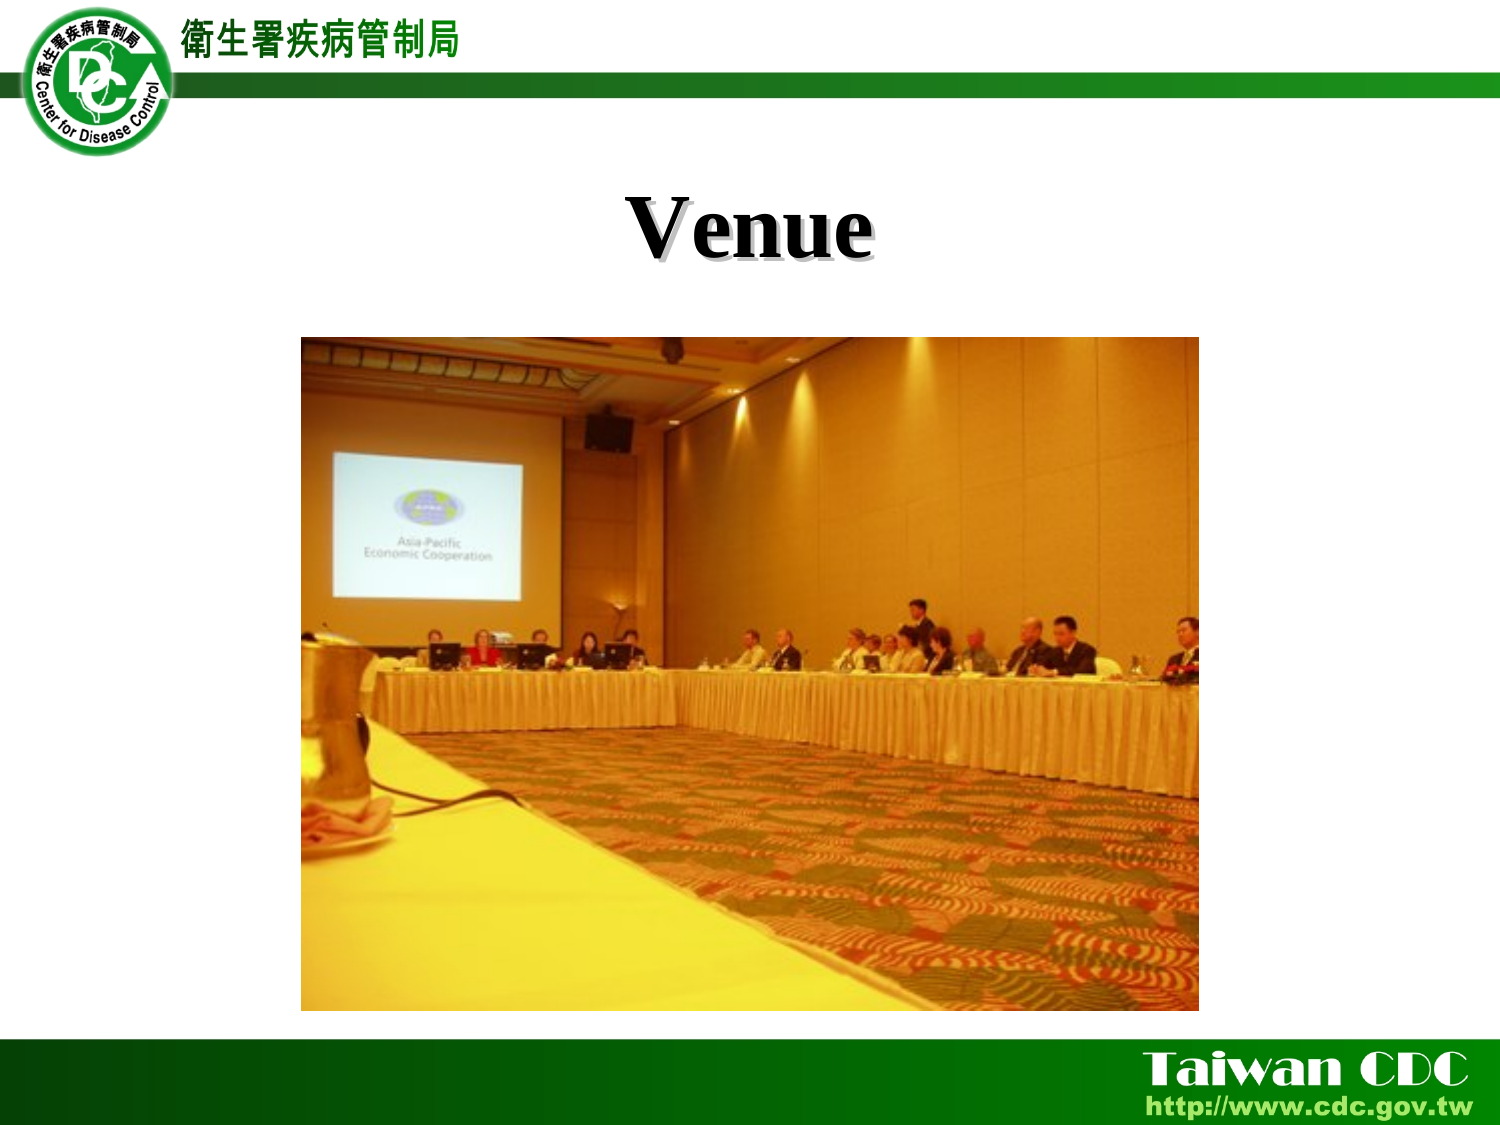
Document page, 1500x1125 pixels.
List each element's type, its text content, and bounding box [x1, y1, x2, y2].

picture [301, 338, 1199, 1011]
title Venue [112, 126, 1388, 315]
